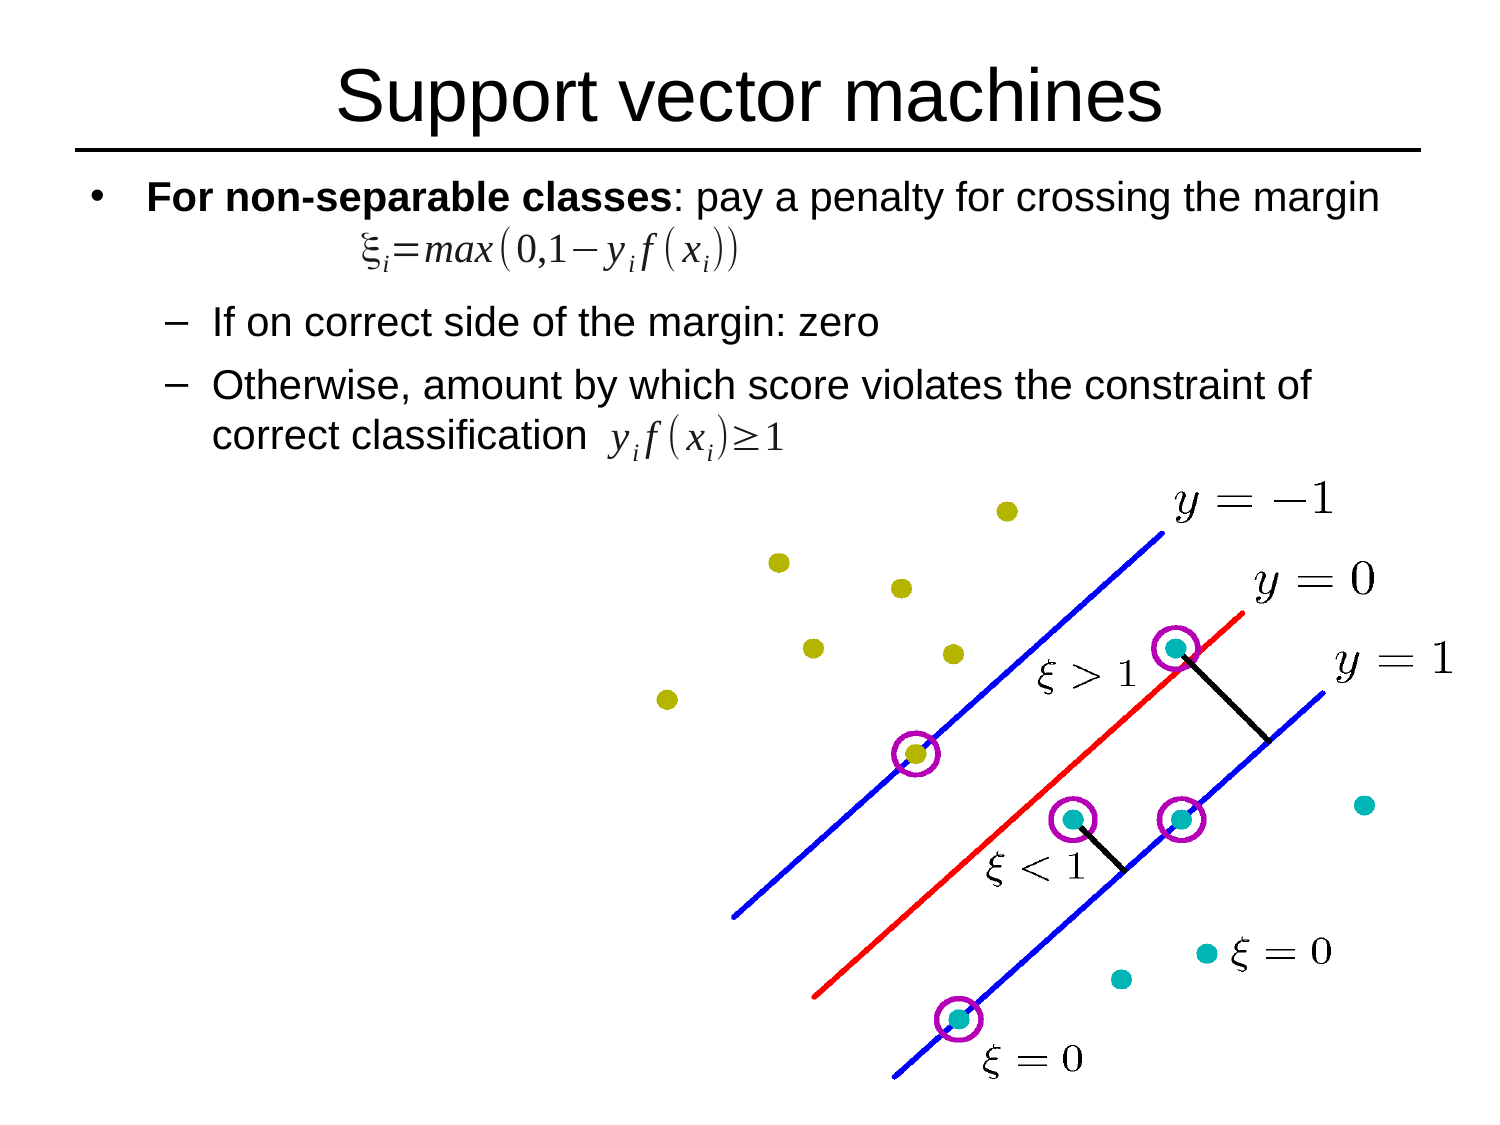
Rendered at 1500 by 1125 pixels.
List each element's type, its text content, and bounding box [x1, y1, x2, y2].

picture [600, 412, 1500, 1125]
title Support vector machines [75, 38, 1426, 144]
list For non-separable classes: pay a penalty for crossing the margin If on correct side of the margin: zero Otherwise, amount by which score violates the constraint of correct classification [75, 162, 1426, 1101]
chart [353, 224, 746, 278]
chart [600, 412, 791, 467]
